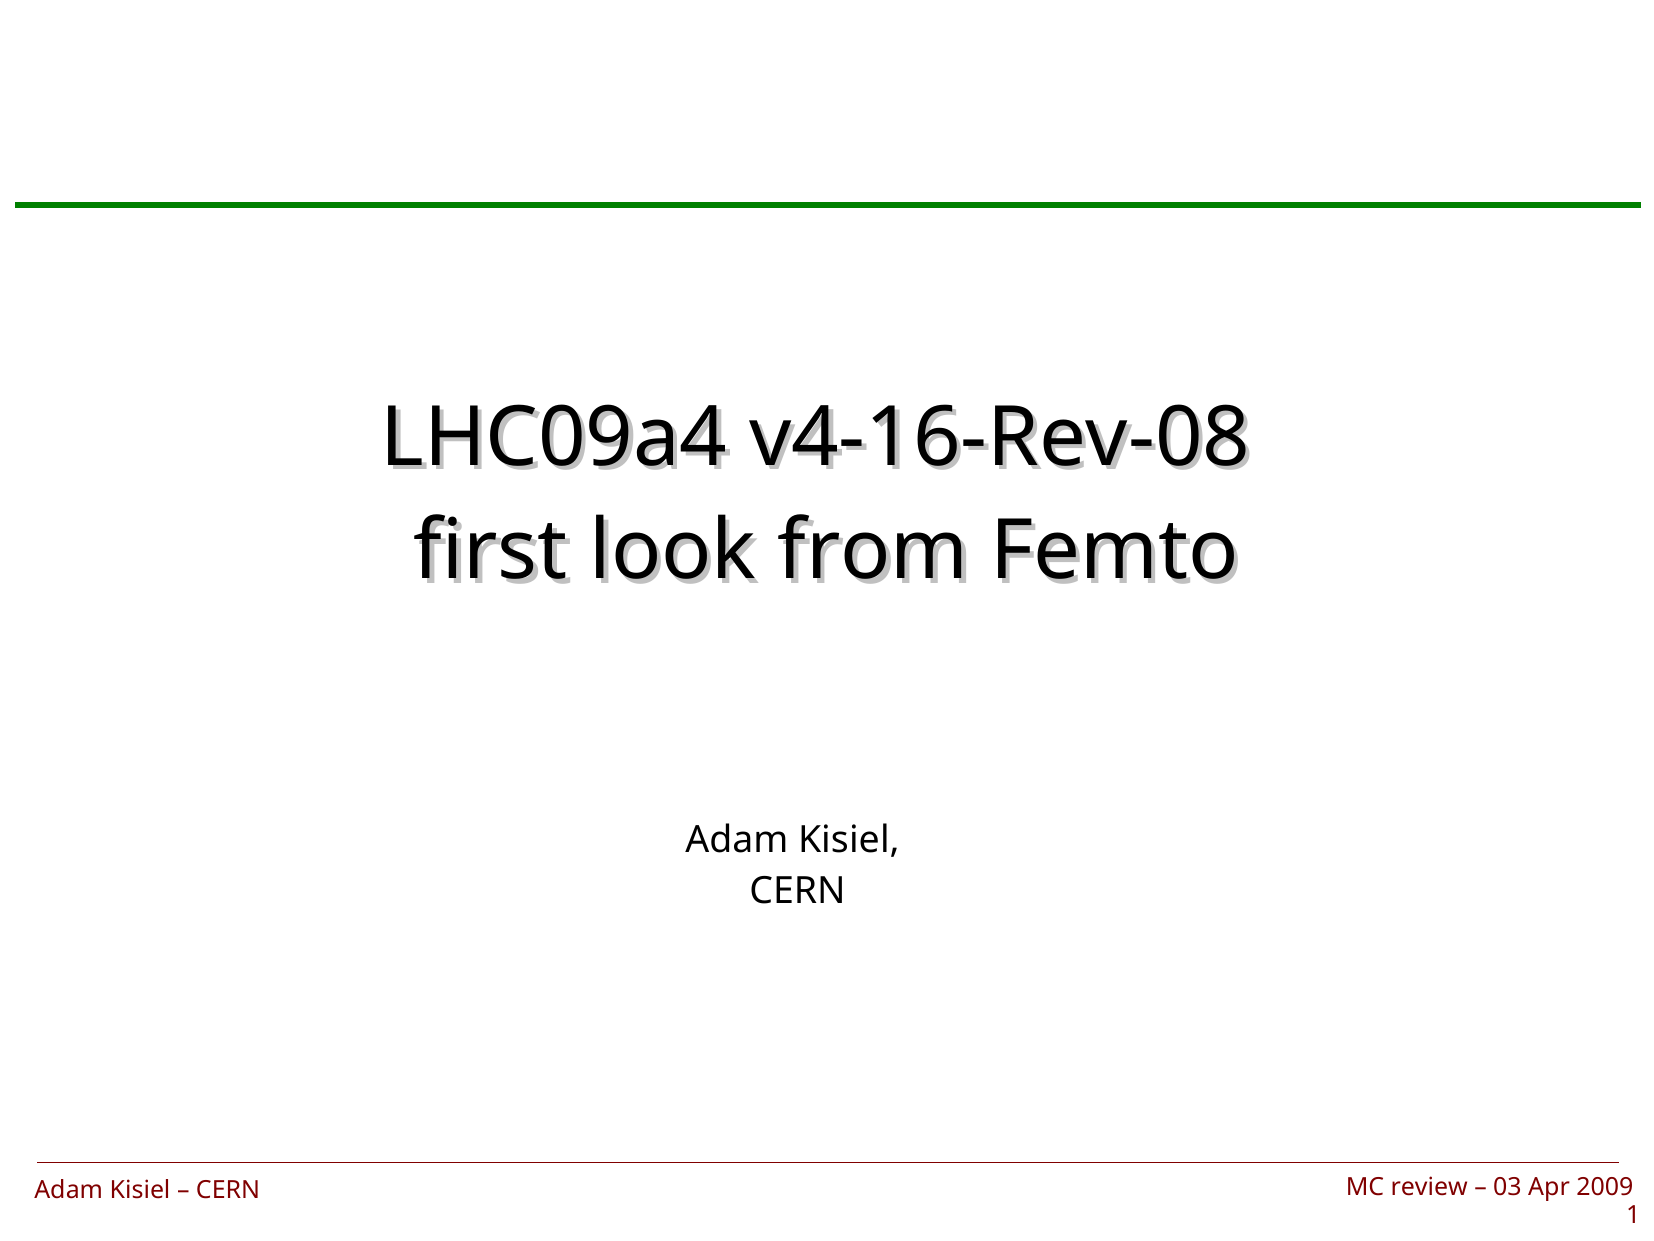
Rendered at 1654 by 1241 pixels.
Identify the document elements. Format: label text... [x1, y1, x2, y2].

text_box Adam Kisiel, CERN [685, 710, 1083, 1130]
title LHC09a4 v4-16-Rev-08 first look from Femto [145, 323, 1508, 656]
